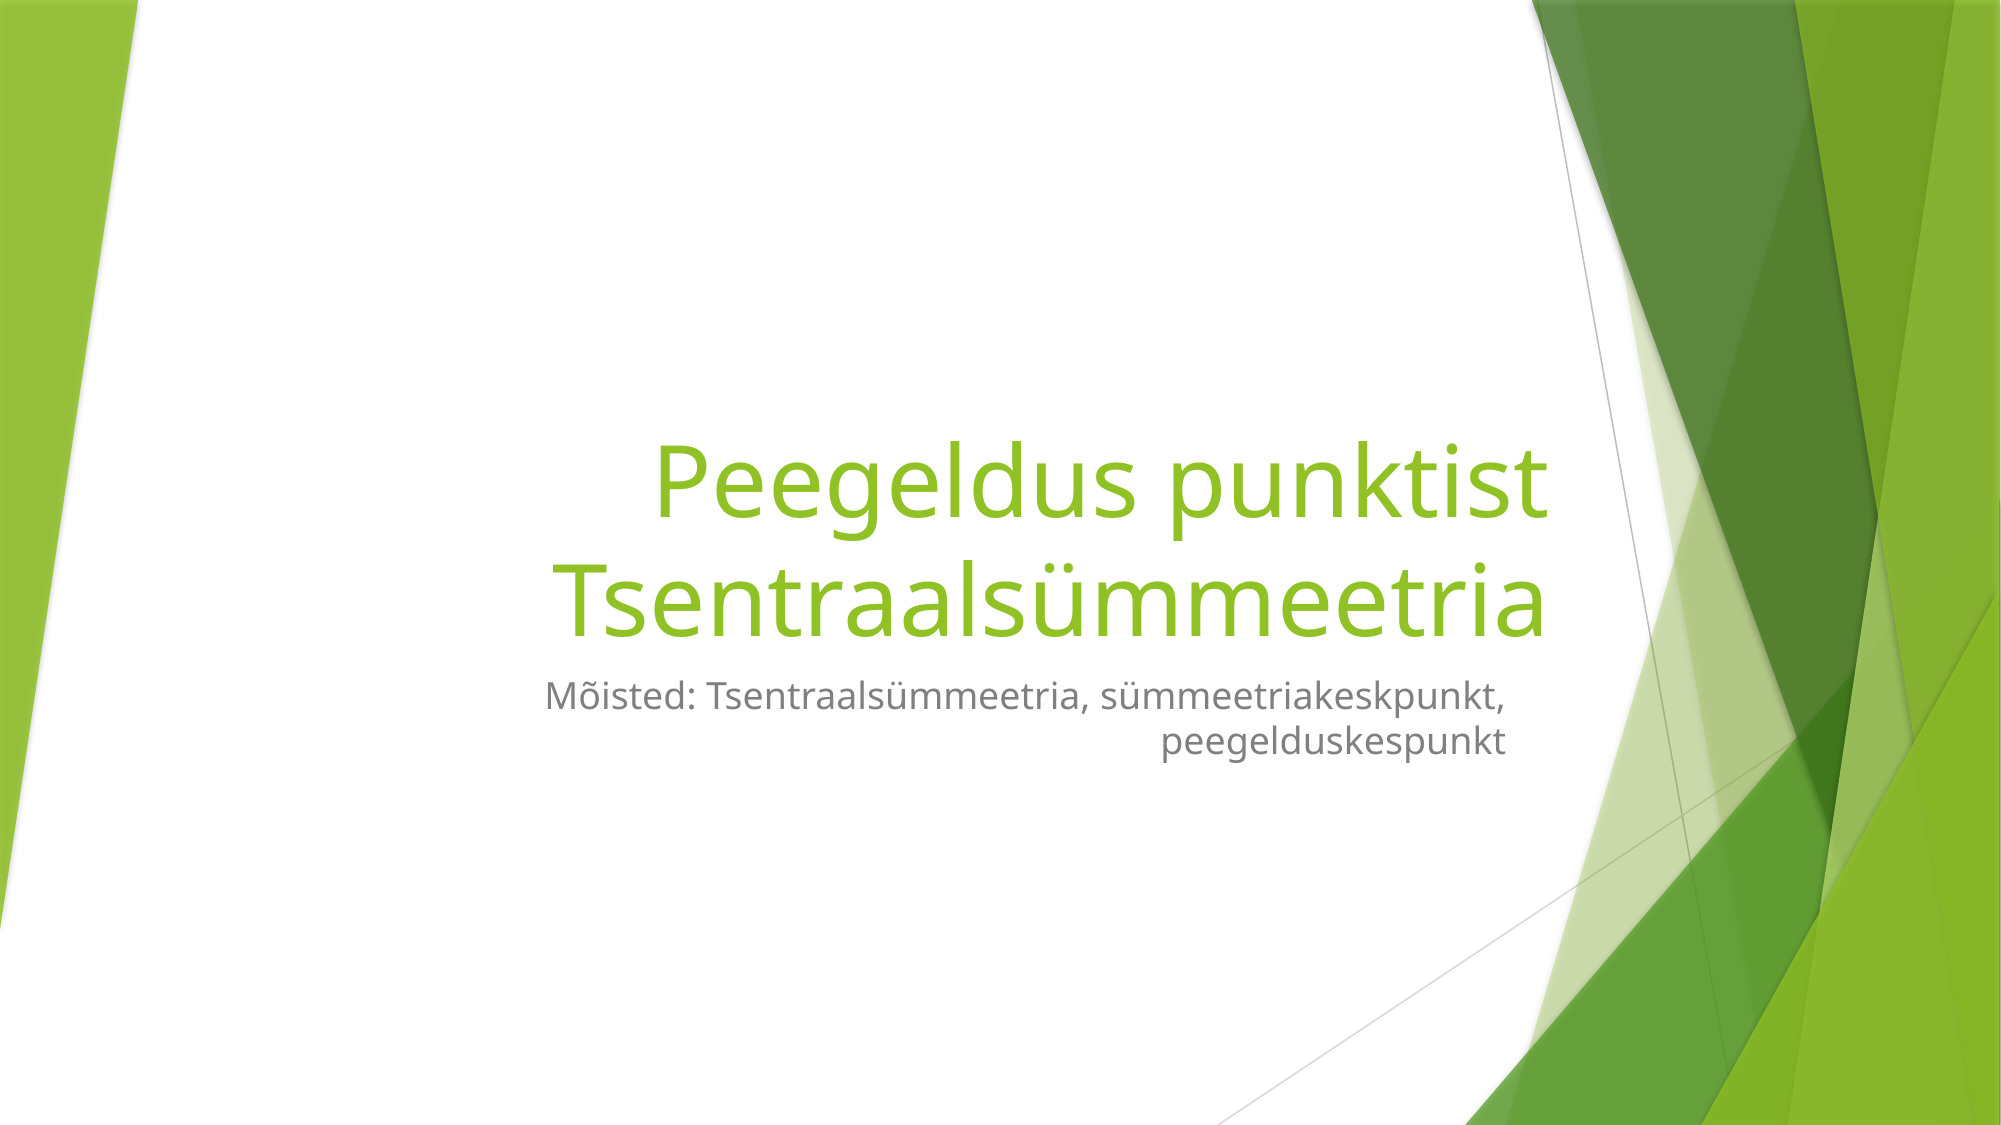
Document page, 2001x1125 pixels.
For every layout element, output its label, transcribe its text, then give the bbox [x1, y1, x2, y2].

subtitle Mõisted: Tsentraalsümmeetria, sümmeetriakeskpunkt, peegelduskespunkt [247, 664, 1522, 845]
title Peegeldus punktist Tsentraalsümmeetria [247, 394, 1565, 665]
